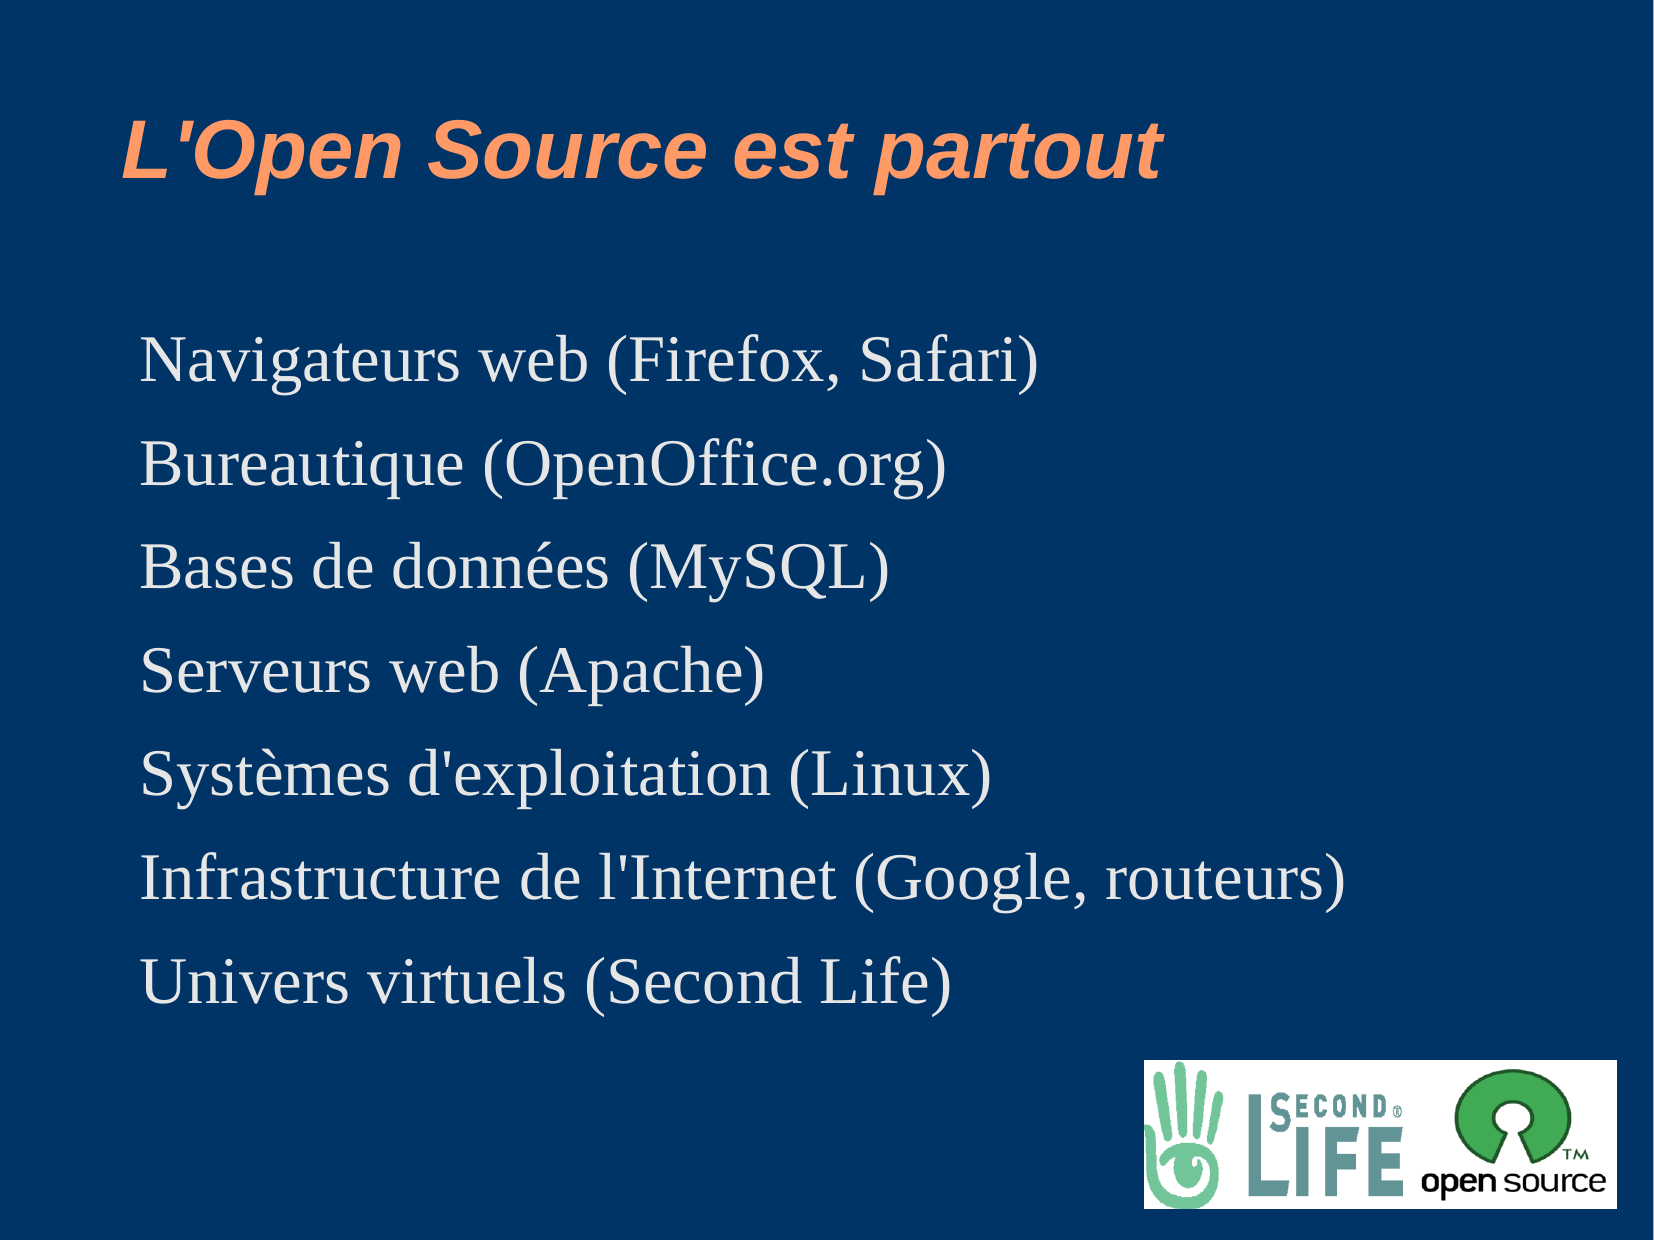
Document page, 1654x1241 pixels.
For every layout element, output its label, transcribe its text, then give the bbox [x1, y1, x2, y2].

title L'Open Source est partout [121, 53, 1534, 246]
list Navigateurs web (Firefox, Safari) Bureautique (OpenOffice.org) Bases de données (MySQL) Serveurs web (Apache) Systèmes d'exploitation (Linux) Infrastructure de l'Internet (Google, routeurs) Univers virtuels (Second Life) [121, 322, 1561, 1148]
picture [1144, 1060, 1617, 1209]
